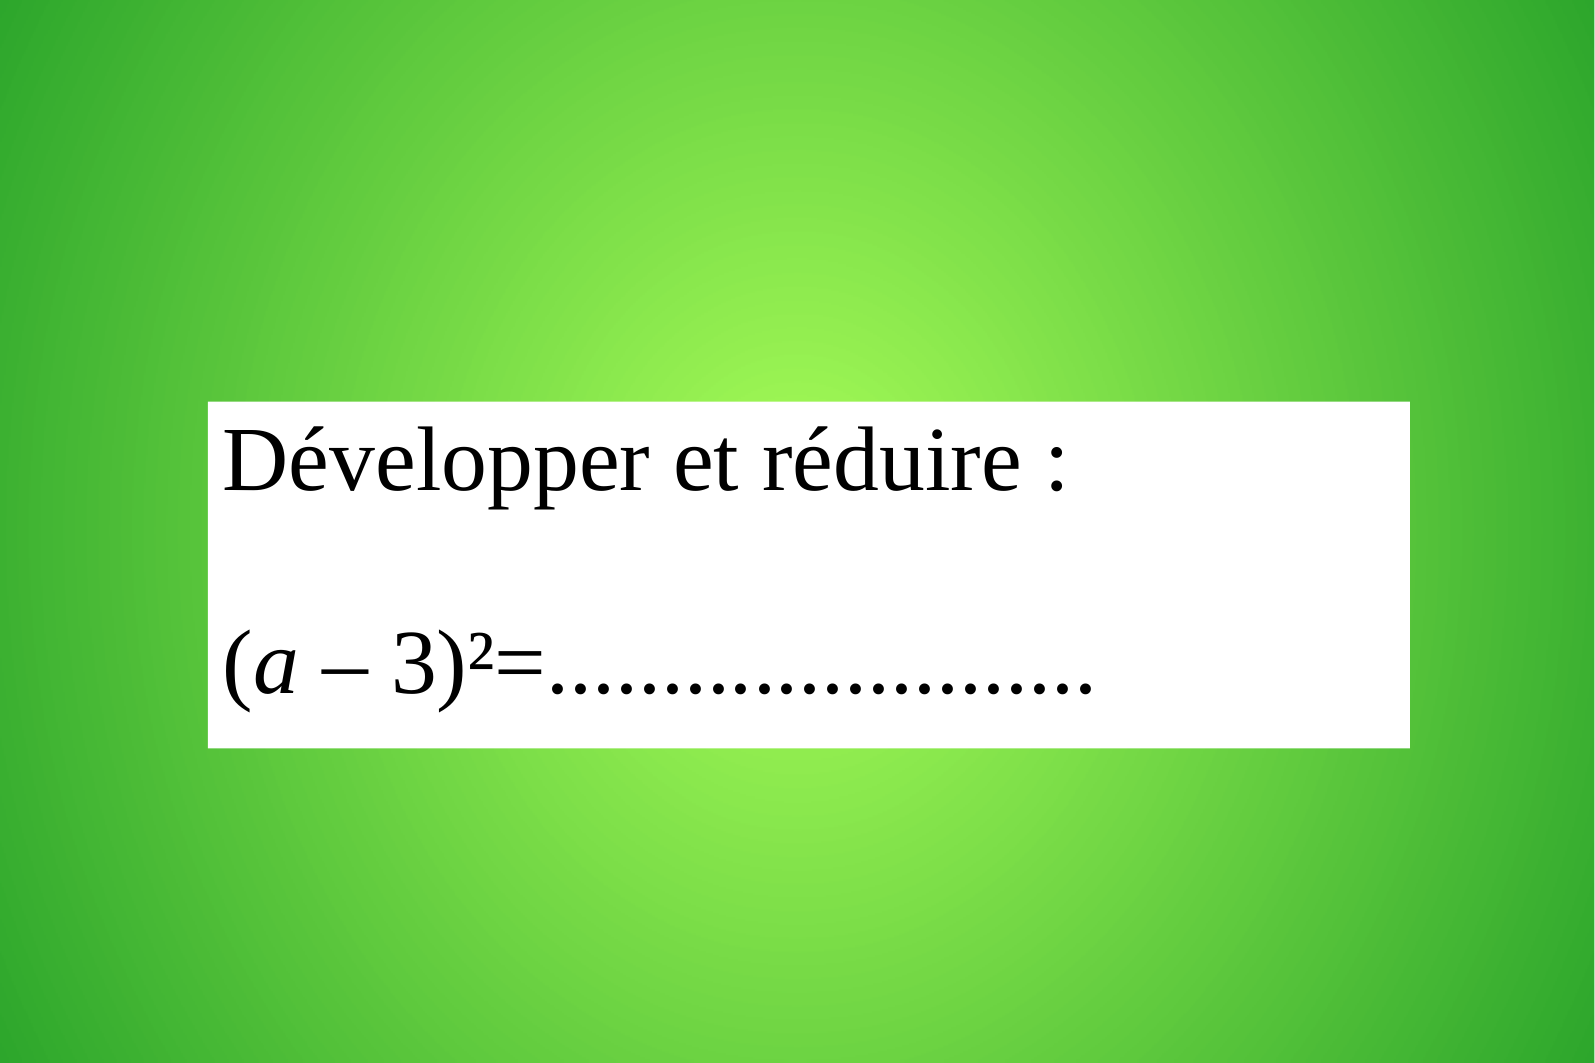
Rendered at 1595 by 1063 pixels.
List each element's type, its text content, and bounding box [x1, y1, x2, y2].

text_box Développer et réduire : (a – 3)²=........................ [207, 401, 1410, 749]
picture [0, 0, 1595, 1063]
